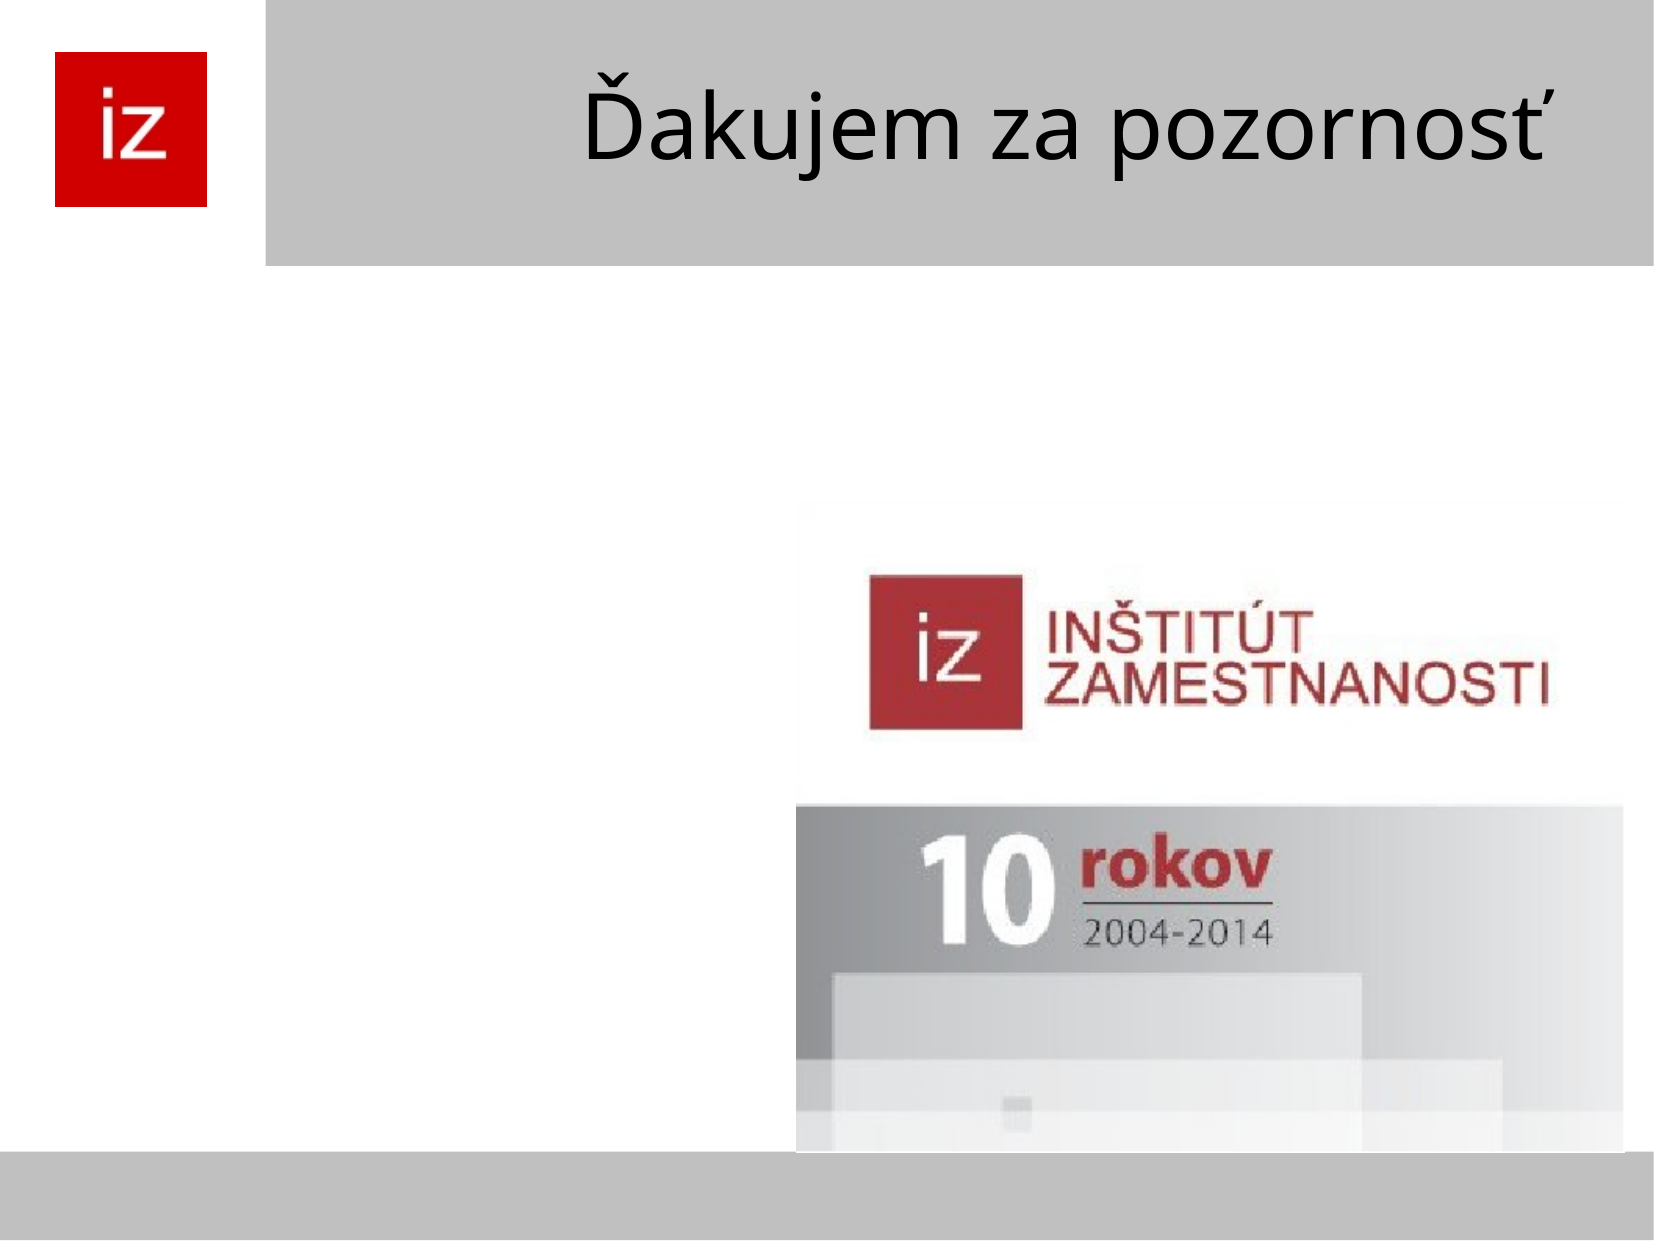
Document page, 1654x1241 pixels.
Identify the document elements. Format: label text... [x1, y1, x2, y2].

title Ďakujem za pozornosť [561, 29, 1565, 237]
picture [796, 500, 1625, 1153]
picture [55, 52, 207, 207]
